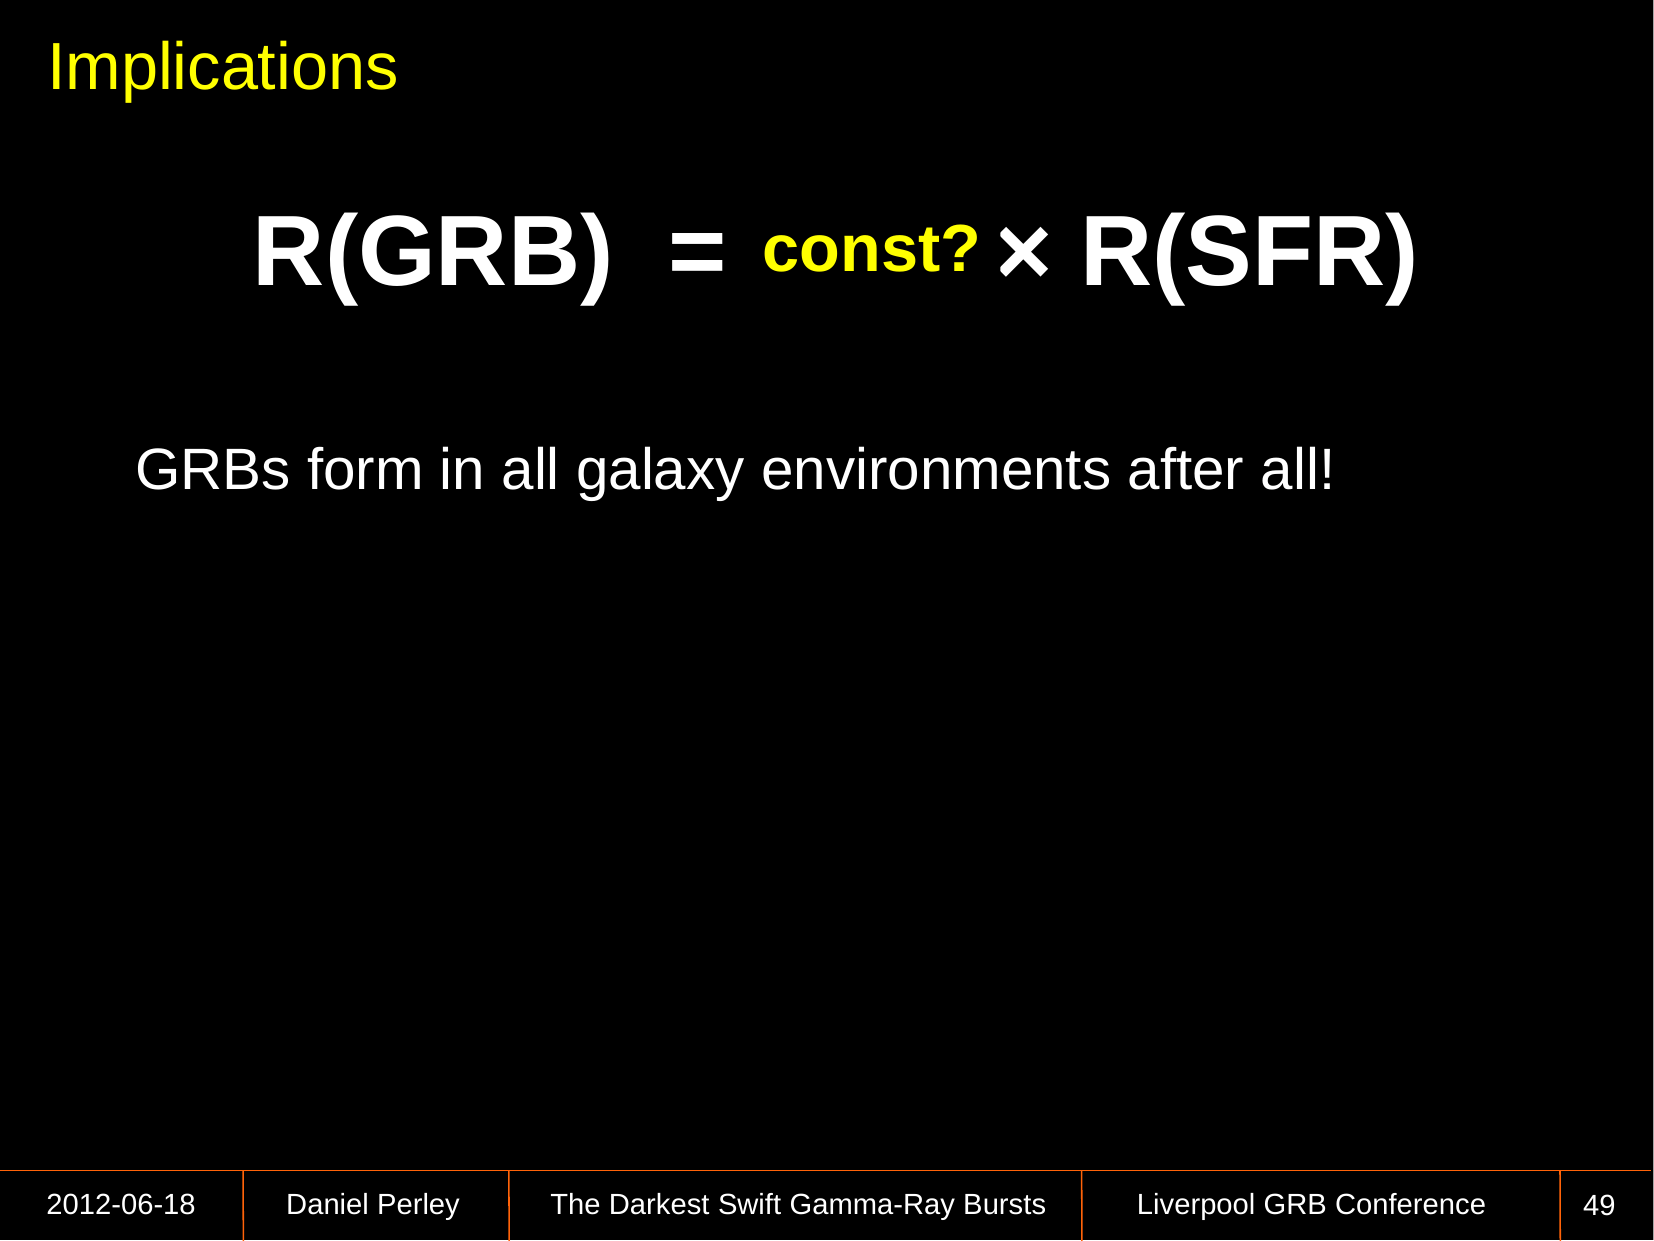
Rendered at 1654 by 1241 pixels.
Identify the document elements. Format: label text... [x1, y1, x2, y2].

text_box GRBs form in all galaxy environments after all! [120, 429, 1548, 709]
title Implications [47, 25, 1564, 107]
text_box const? [743, 203, 1001, 293]
text_box R(GRB) = ??? × R(SFR) [217, 187, 1456, 315]
